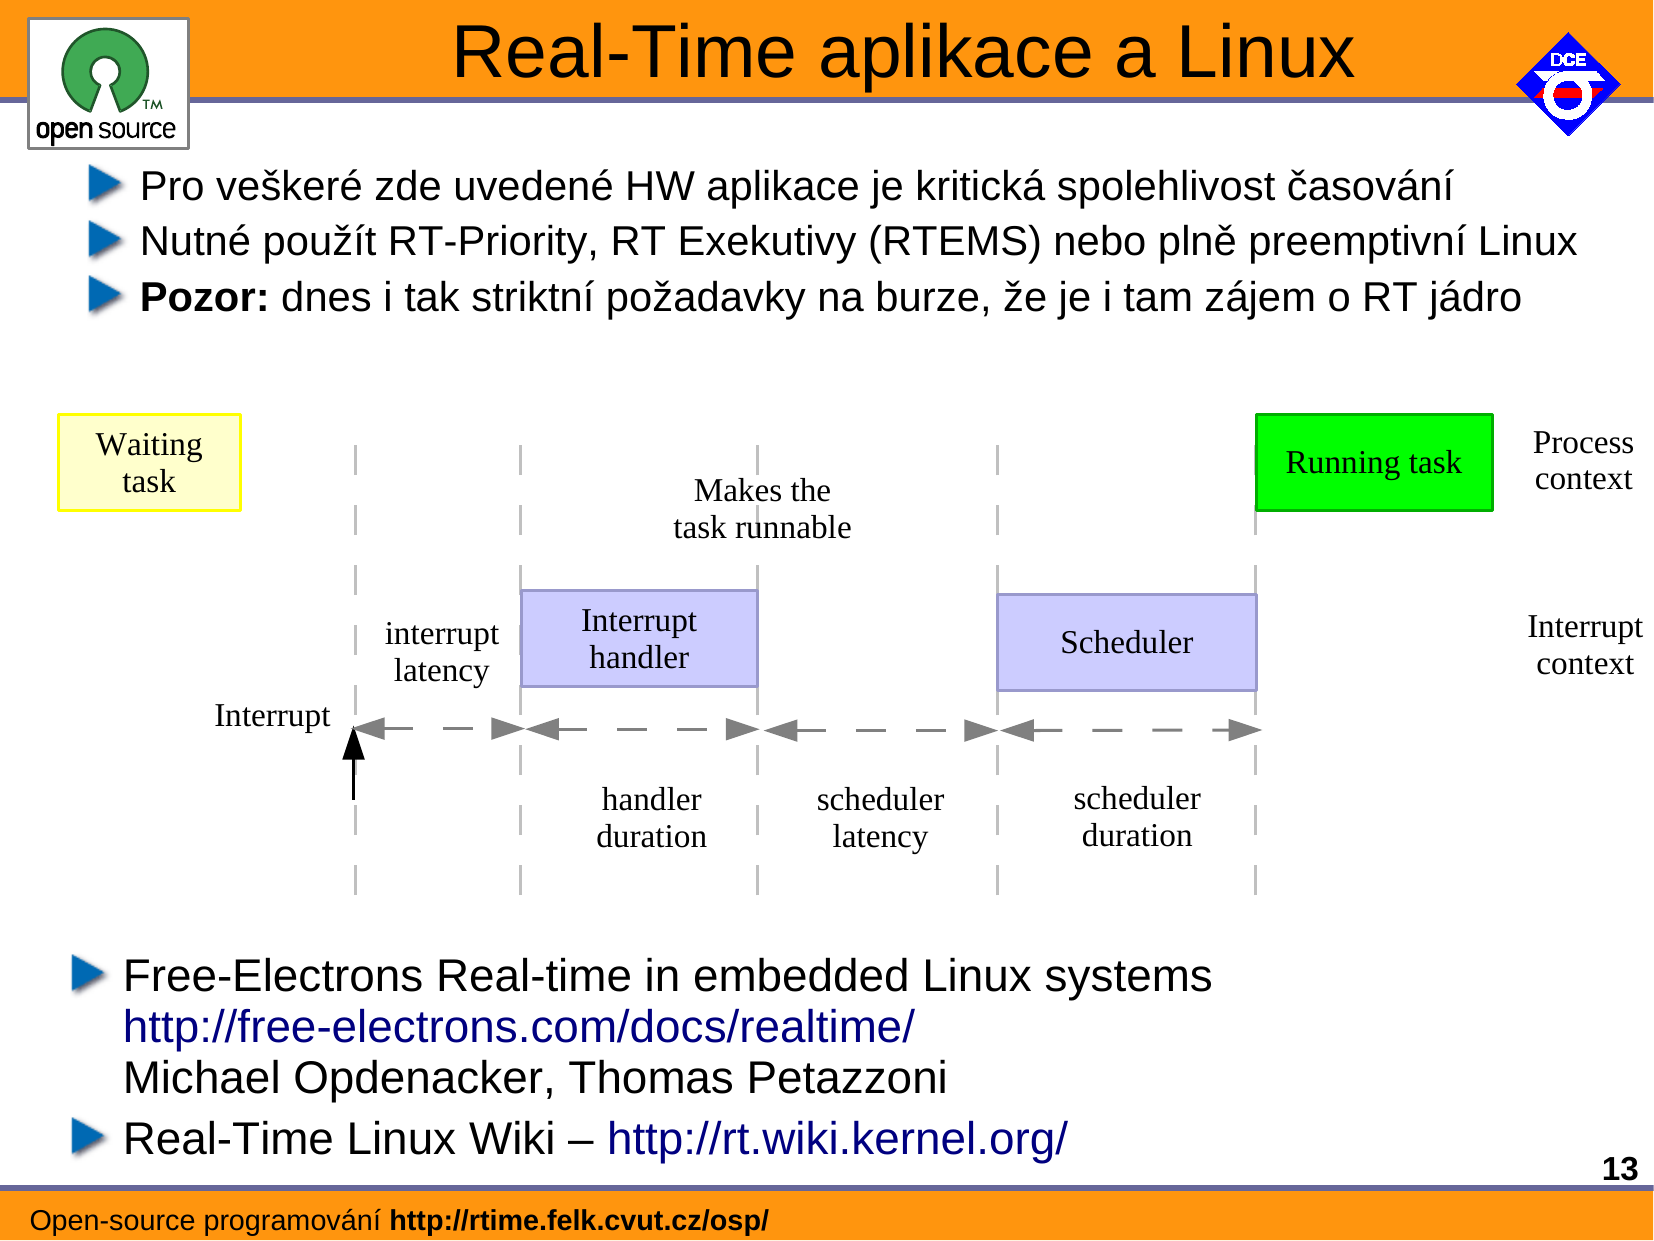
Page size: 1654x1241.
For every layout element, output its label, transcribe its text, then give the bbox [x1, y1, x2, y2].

text_box scheduler duration [1067, 773, 1208, 867]
text_box Process context [1526, 417, 1641, 510]
list Pro veškeré zde uvedené HW aplikace je kritická spolehlivost časování Nutné použít RT-Priority, RT Exekutivy (RTEMS) nebo plně preemptivní Linux Pozor: dnes i tak striktní požadavky na burze, že je i tam zájem o RT jádro [68, 162, 1625, 343]
title Real-Time aplikace a Linux [178, 4, 1631, 98]
text_box scheduler latency [810, 774, 951, 868]
text_box Waiting task [58, 414, 241, 511]
text_box Scheduler [997, 594, 1257, 691]
text_box Running task [1256, 414, 1493, 511]
text_box Interrupt handler [521, 590, 758, 687]
text_box Interrupt [208, 690, 338, 744]
text_box Interrupt context [1521, 601, 1651, 695]
text_box interrupt latency [378, 608, 506, 702]
list Free-Electrons Real-time in embedded Linux systems http://free-electrons.com/docs/realtime/ Michael Opdenacker, Thomas Petazzoni Real-Time Linux Wiki – http://rt.wiki.kernel.org/ [52, 949, 1576, 1187]
text_box handler duration [590, 774, 714, 868]
text_box Makes the task runnable [667, 465, 859, 559]
